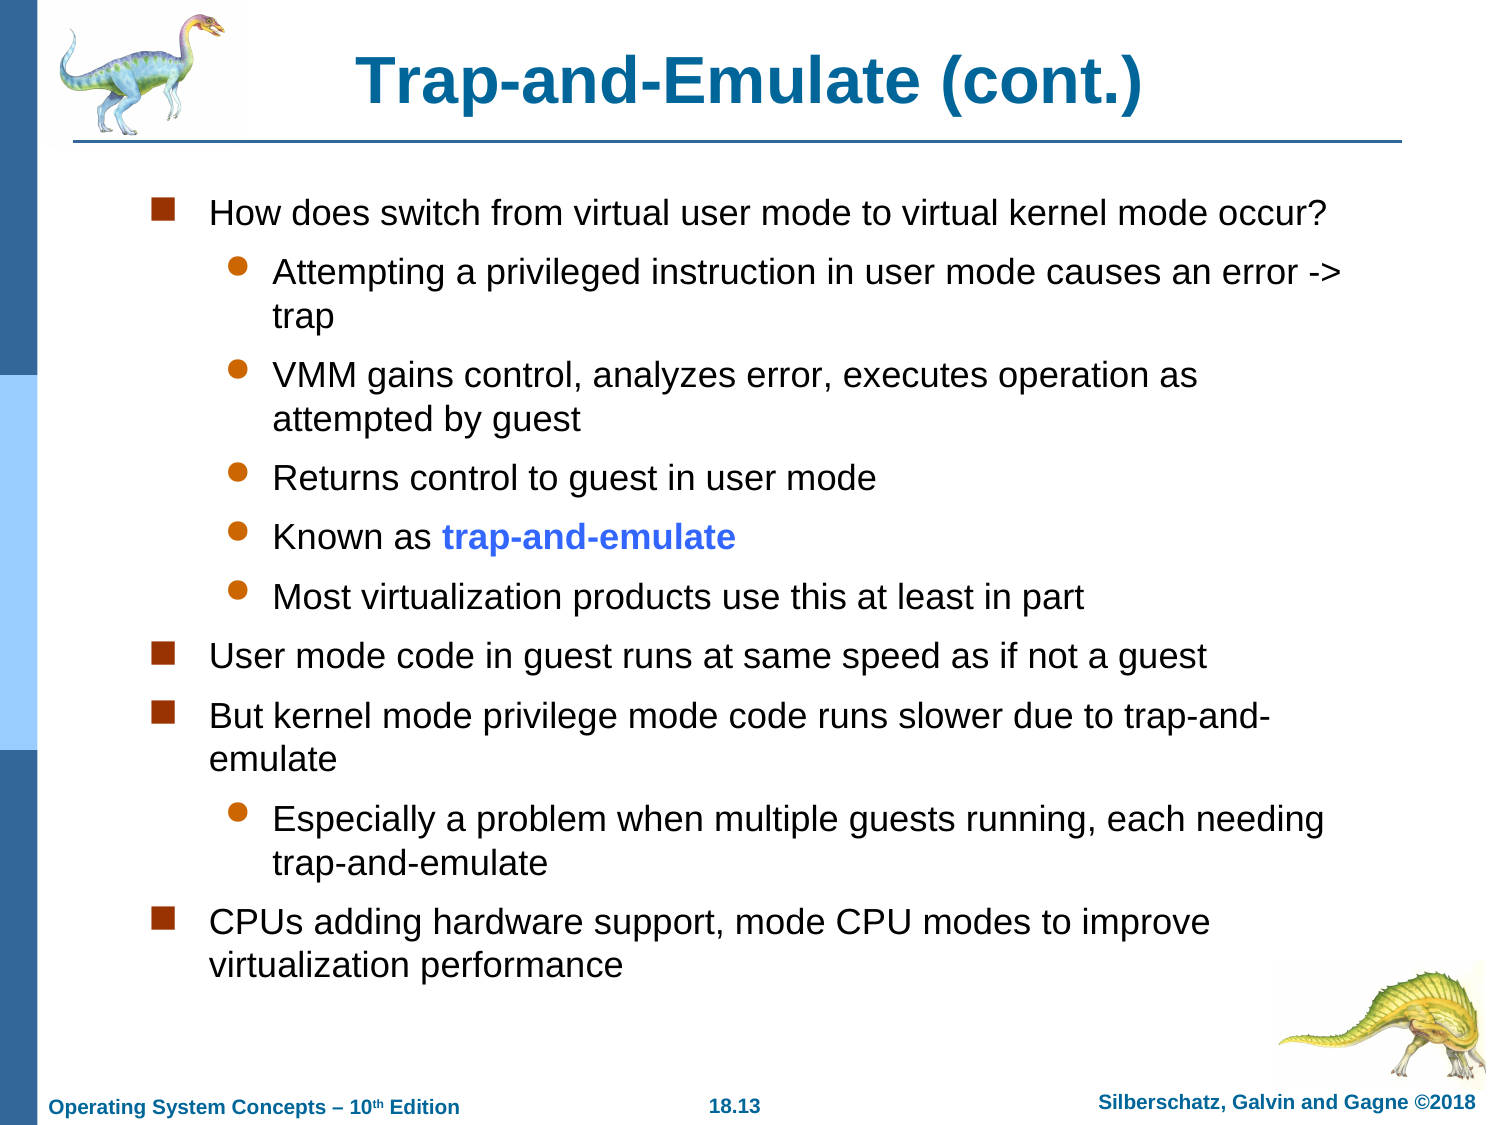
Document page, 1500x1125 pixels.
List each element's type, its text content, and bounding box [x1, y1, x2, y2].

picture [1415, 1094, 1423, 1099]
picture [46, 0, 243, 149]
picture [1275, 959, 1486, 1090]
list How does switch from virtual user mode to virtual kernel mode occur? Attempting a privileged instruction in user mode causes an error -> trap VMM gains control, analyzes error, executes operation as attempted by guest Returns control to guest in user mode Known as trap-and-emulate Most virtualization products use this at least in part User mode code in guest runs at same speed as if not a guest But kernel mode privilege mode code runs slower due to trap-and-emulate Especially a problem when multiple guests running, each needing trap-and-emulate CPUs adding hardware support, mode CPU modes to improve virtualization performance [139, 181, 1360, 1021]
title Trap-and-Emulate (cont.) [75, 29, 1426, 124]
